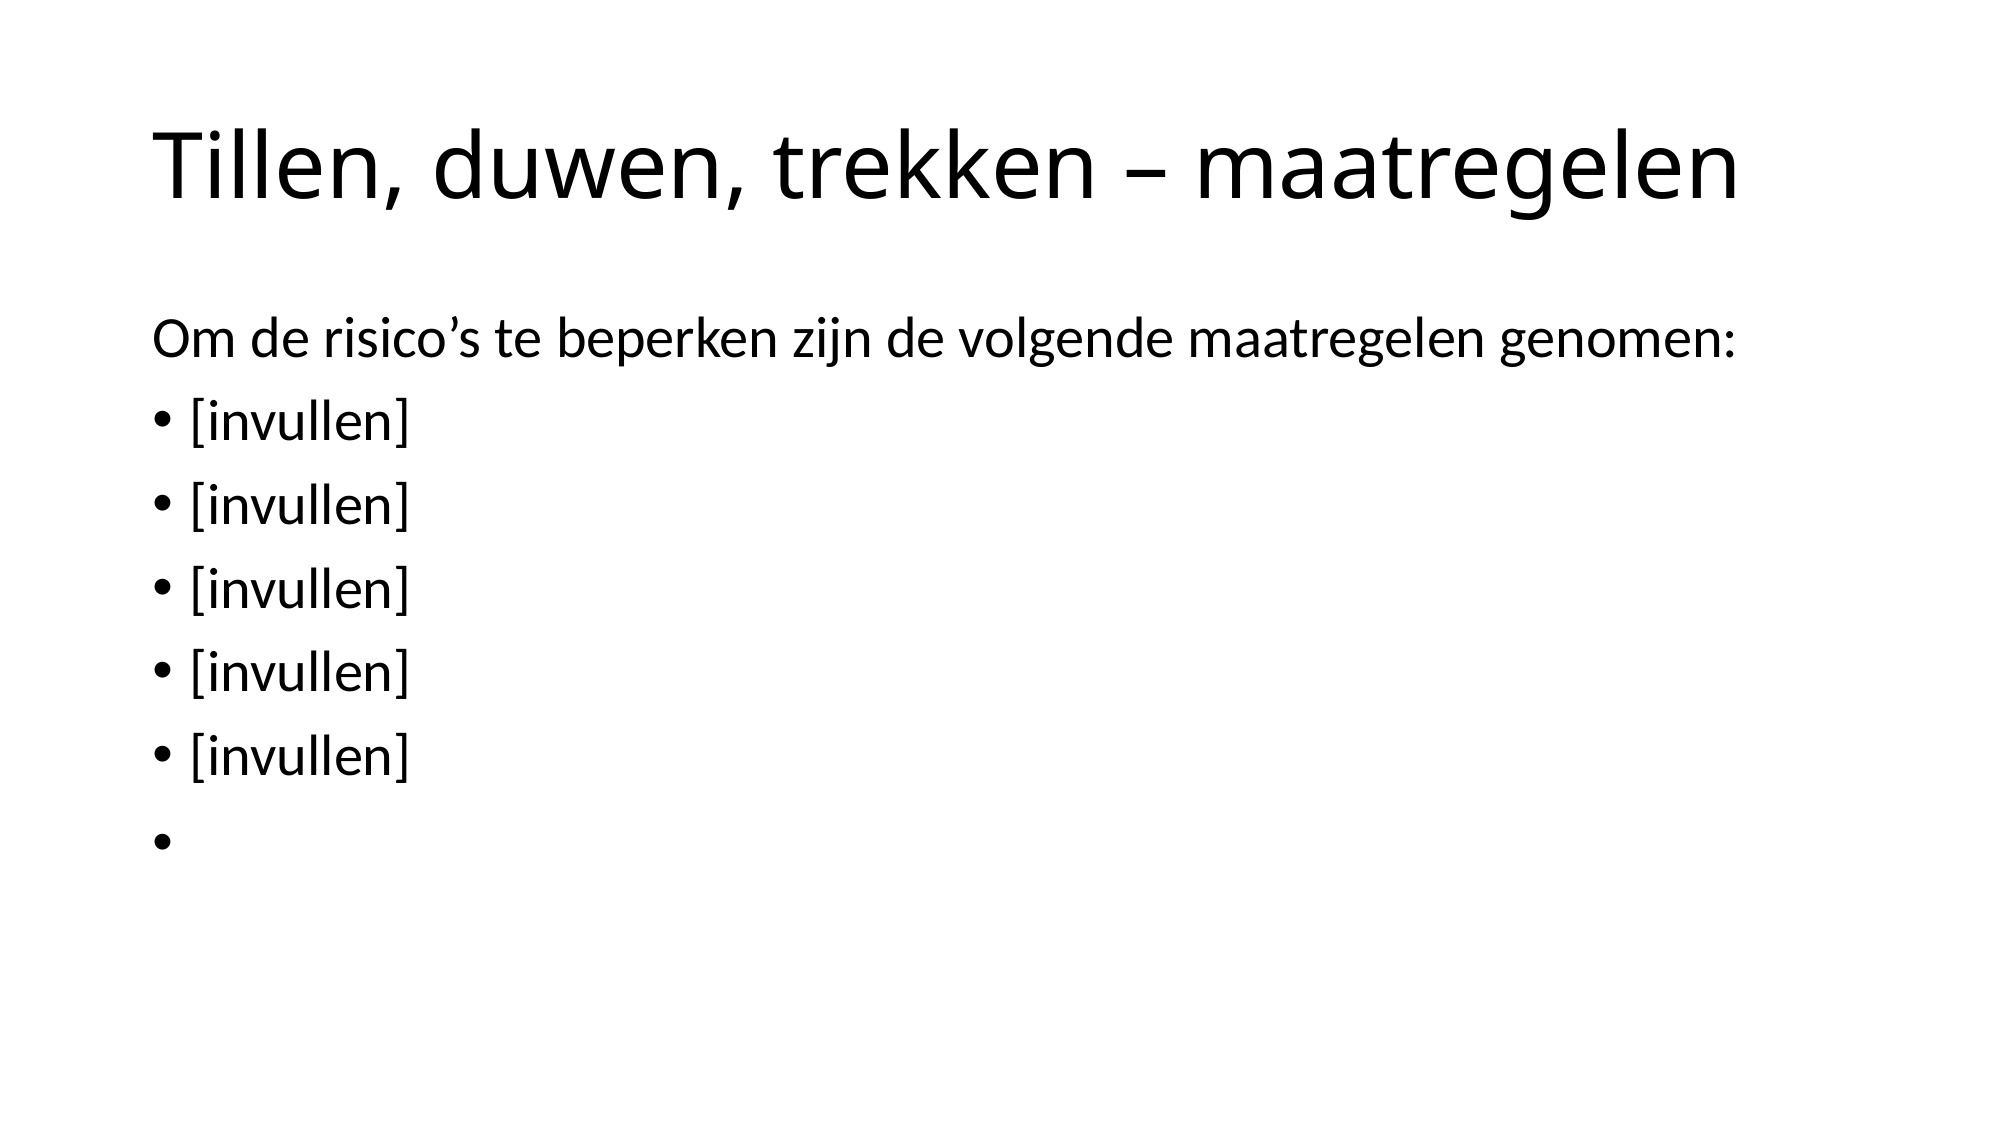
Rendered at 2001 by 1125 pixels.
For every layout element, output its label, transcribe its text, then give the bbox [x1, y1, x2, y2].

list Om de risico’s te beperken zijn de volgende maatregelen genomen: [invullen] [invullen] [invullen] [invullen] [invullen] [137, 299, 1863, 1014]
title Tillen, duwen, trekken – maatregelen [137, 59, 1863, 278]
